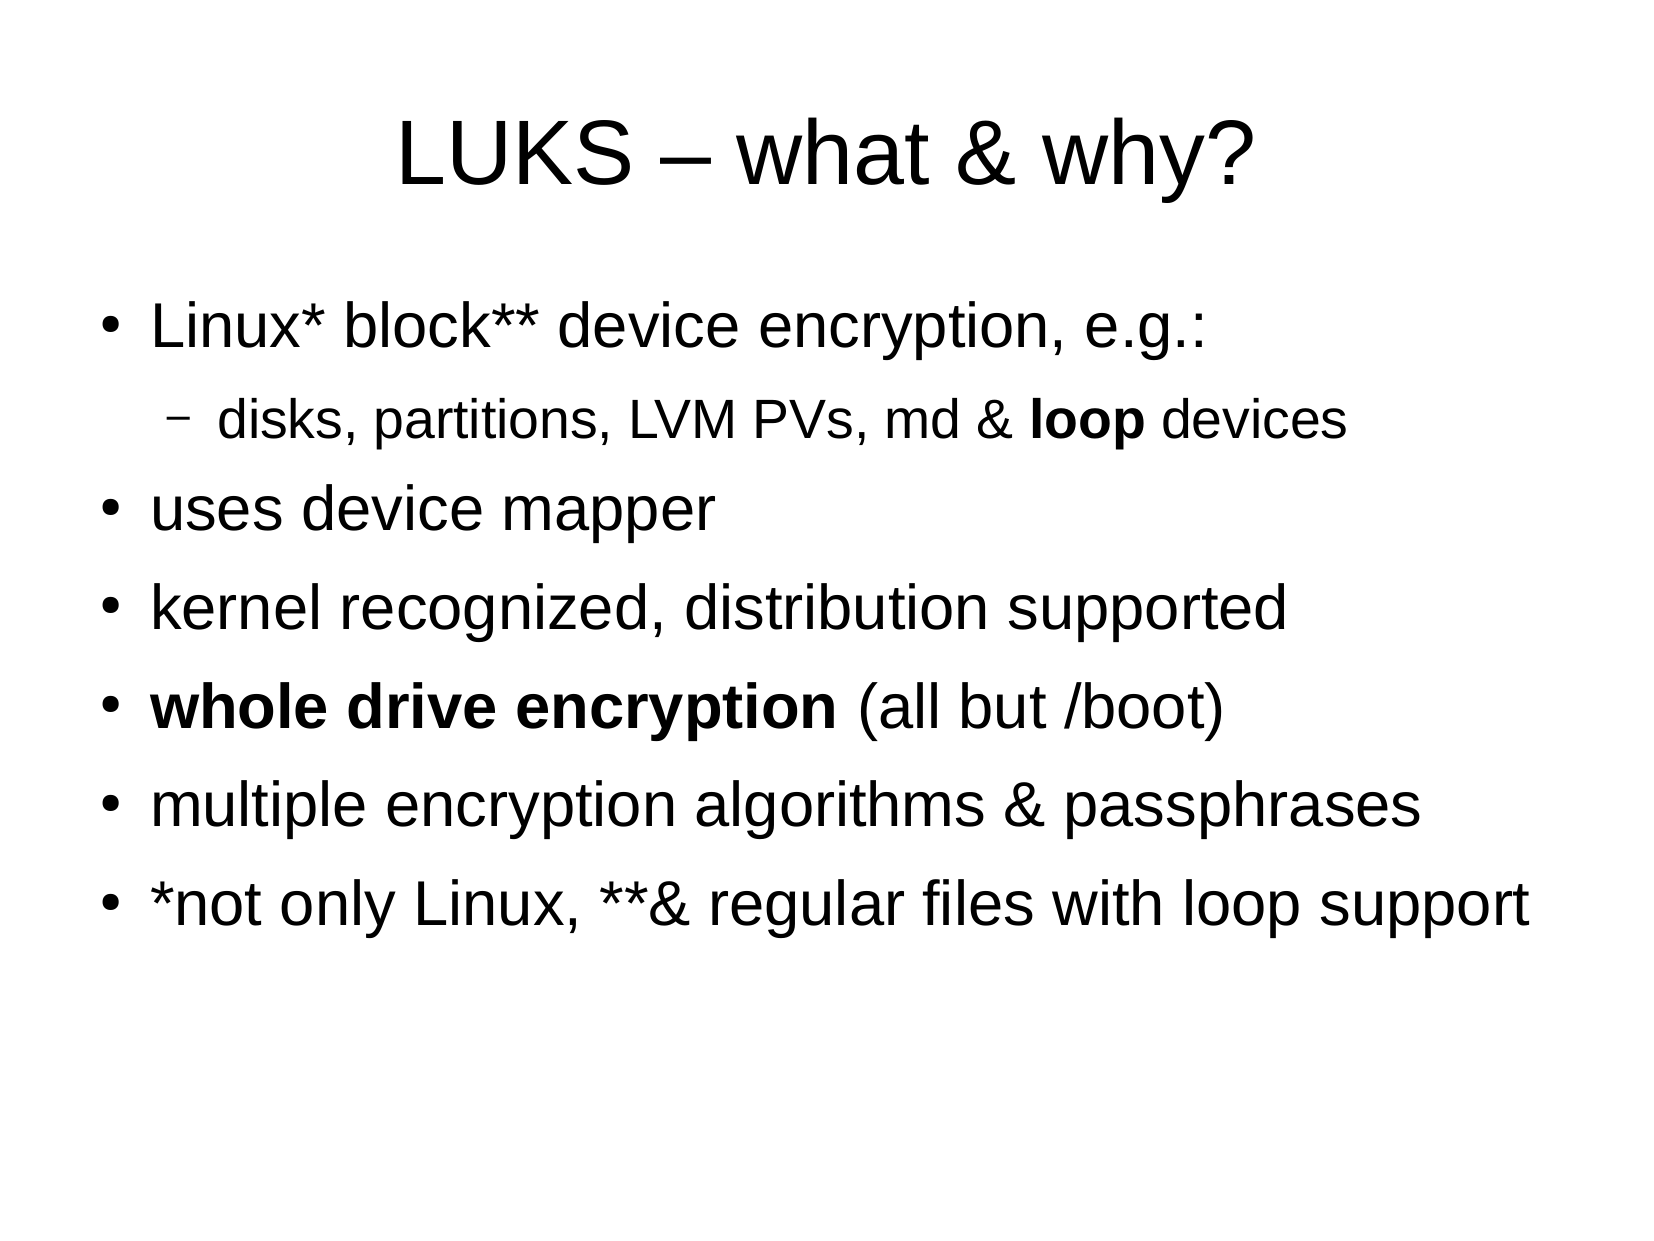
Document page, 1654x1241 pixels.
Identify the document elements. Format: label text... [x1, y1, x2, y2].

title LUKS – what & why? [82, 49, 1571, 257]
list Linux* block** device encryption, e.g.: disks, partitions, LVM PVs, md & loop devices uses device mapper kernel recognized, distribution supported whole drive encryption (all but /boot) multiple encryption algorithms & passphrases *not only Linux, **& regular files with loop support [82, 290, 1538, 1010]
